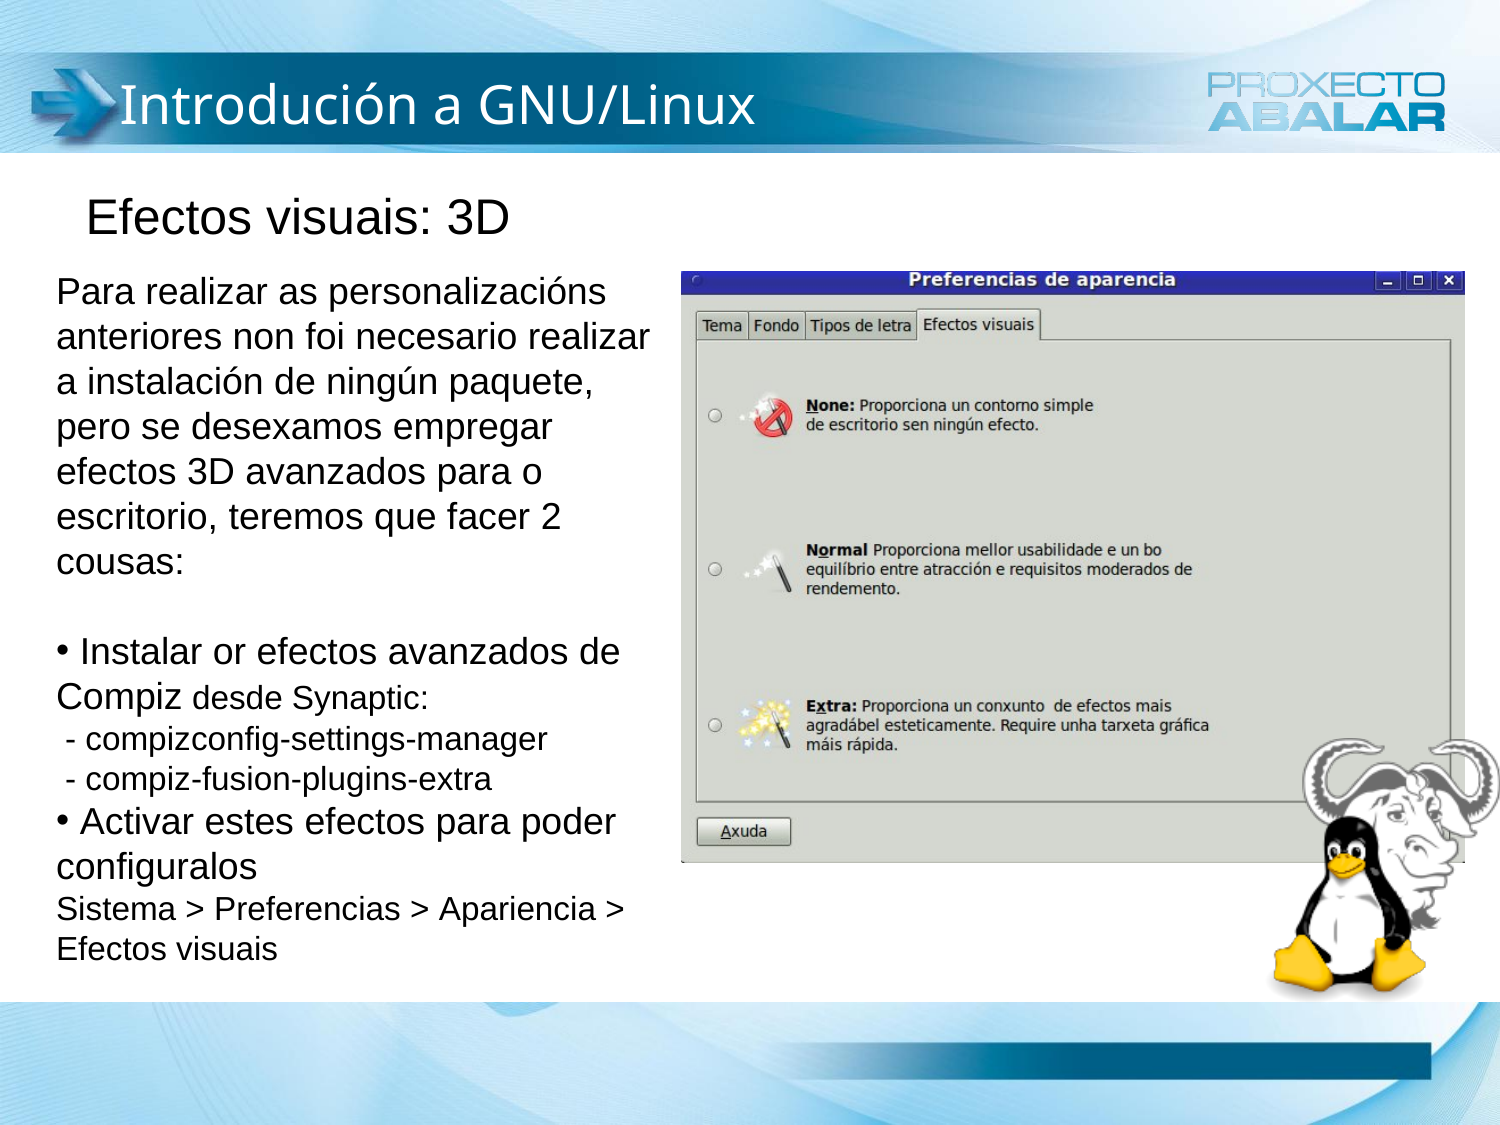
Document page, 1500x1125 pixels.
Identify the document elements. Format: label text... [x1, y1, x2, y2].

text_box Efectos visuais: 3D [70, 177, 562, 252]
text_box Para realizar as personalizacións anteriores non foi necesario realizar a instalación de ningún paquete, pero se desexamos empregar efectos 3D avanzados para o escritorio, teremos que facer 2 cousas: Instalar or efectos avanzados de Compiz desde Synaptic: - compizconfig-settings-manager - compiz-fusion-plugins-extra Activar estes efectos para poder configuralos Sistema > Preferencias > Apariencia > Efectos visuais [41, 259, 680, 975]
picture [0, 0, 1500, 153]
picture [0, 271, 1500, 1125]
text_box Introdución a GNU/Linux [104, 62, 772, 143]
